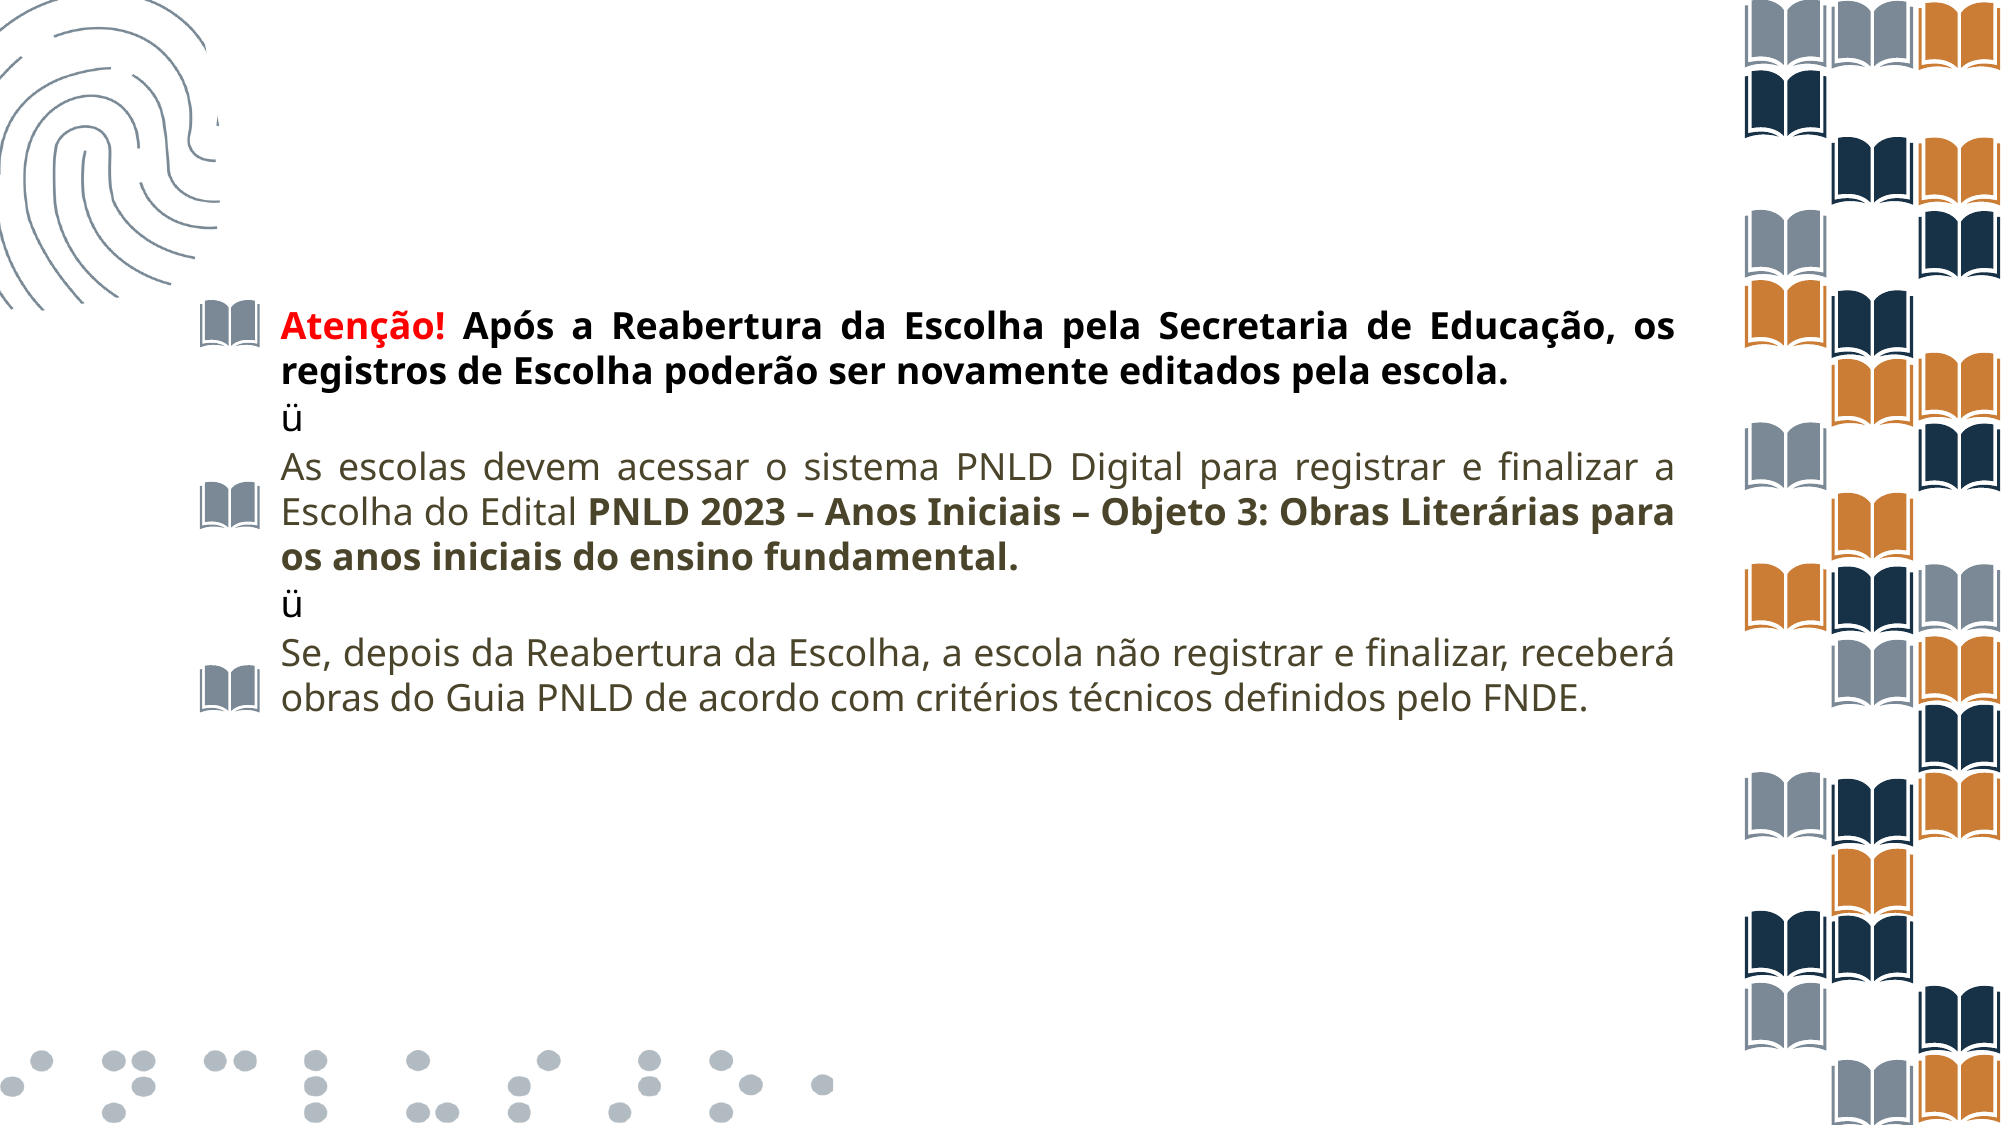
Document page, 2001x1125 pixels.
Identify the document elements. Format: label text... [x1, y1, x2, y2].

text_box [1744, 0, 1827, 139]
text_box [1918, 207, 2000, 279]
text_box [199, 479, 260, 530]
text_box [1831, 636, 1914, 708]
text_box [1918, 0, 2000, 71]
text_box [1831, 287, 1914, 427]
text_box [1831, 489, 1914, 561]
text_box [1744, 907, 1827, 1051]
text_box [1744, 560, 1827, 632]
text_box [1831, 1056, 1914, 1125]
text_box [1918, 349, 2000, 492]
text_box [1831, 133, 1914, 205]
text_box [1918, 561, 2000, 841]
text_box [199, 662, 260, 713]
text_box [1744, 206, 1827, 348]
text_box [1744, 769, 1827, 840]
text_box Atenção! Após a Reabertura da Escolha pela Secretaria de Educação, os registros de Escolha poderão ser novamente editados pela escola. As escolas devem acessar o sistema PNLD Digital para registrar e finalizar a Escolha do Edital PNLD 2023 – Anos Iniciais – Objeto 3: Obras Literárias para os anos iniciais do ensino fundamental. Se, depois da Reabertura da Escolha, a escola não registrar e finalizar, receberá obras do Guia PNLD de acordo com critérios técnicos definidos pelo FNDE. [265, 294, 1692, 810]
text_box [1744, 419, 1827, 491]
text_box [0, 0, 246, 318]
text_box [0, 1050, 834, 1123]
text_box [1918, 134, 2000, 206]
text_box [200, 297, 260, 348]
text_box [1918, 982, 2000, 1123]
text_box [1831, 563, 1914, 635]
text_box [1831, 775, 1914, 984]
text_box [1831, 0, 1914, 69]
